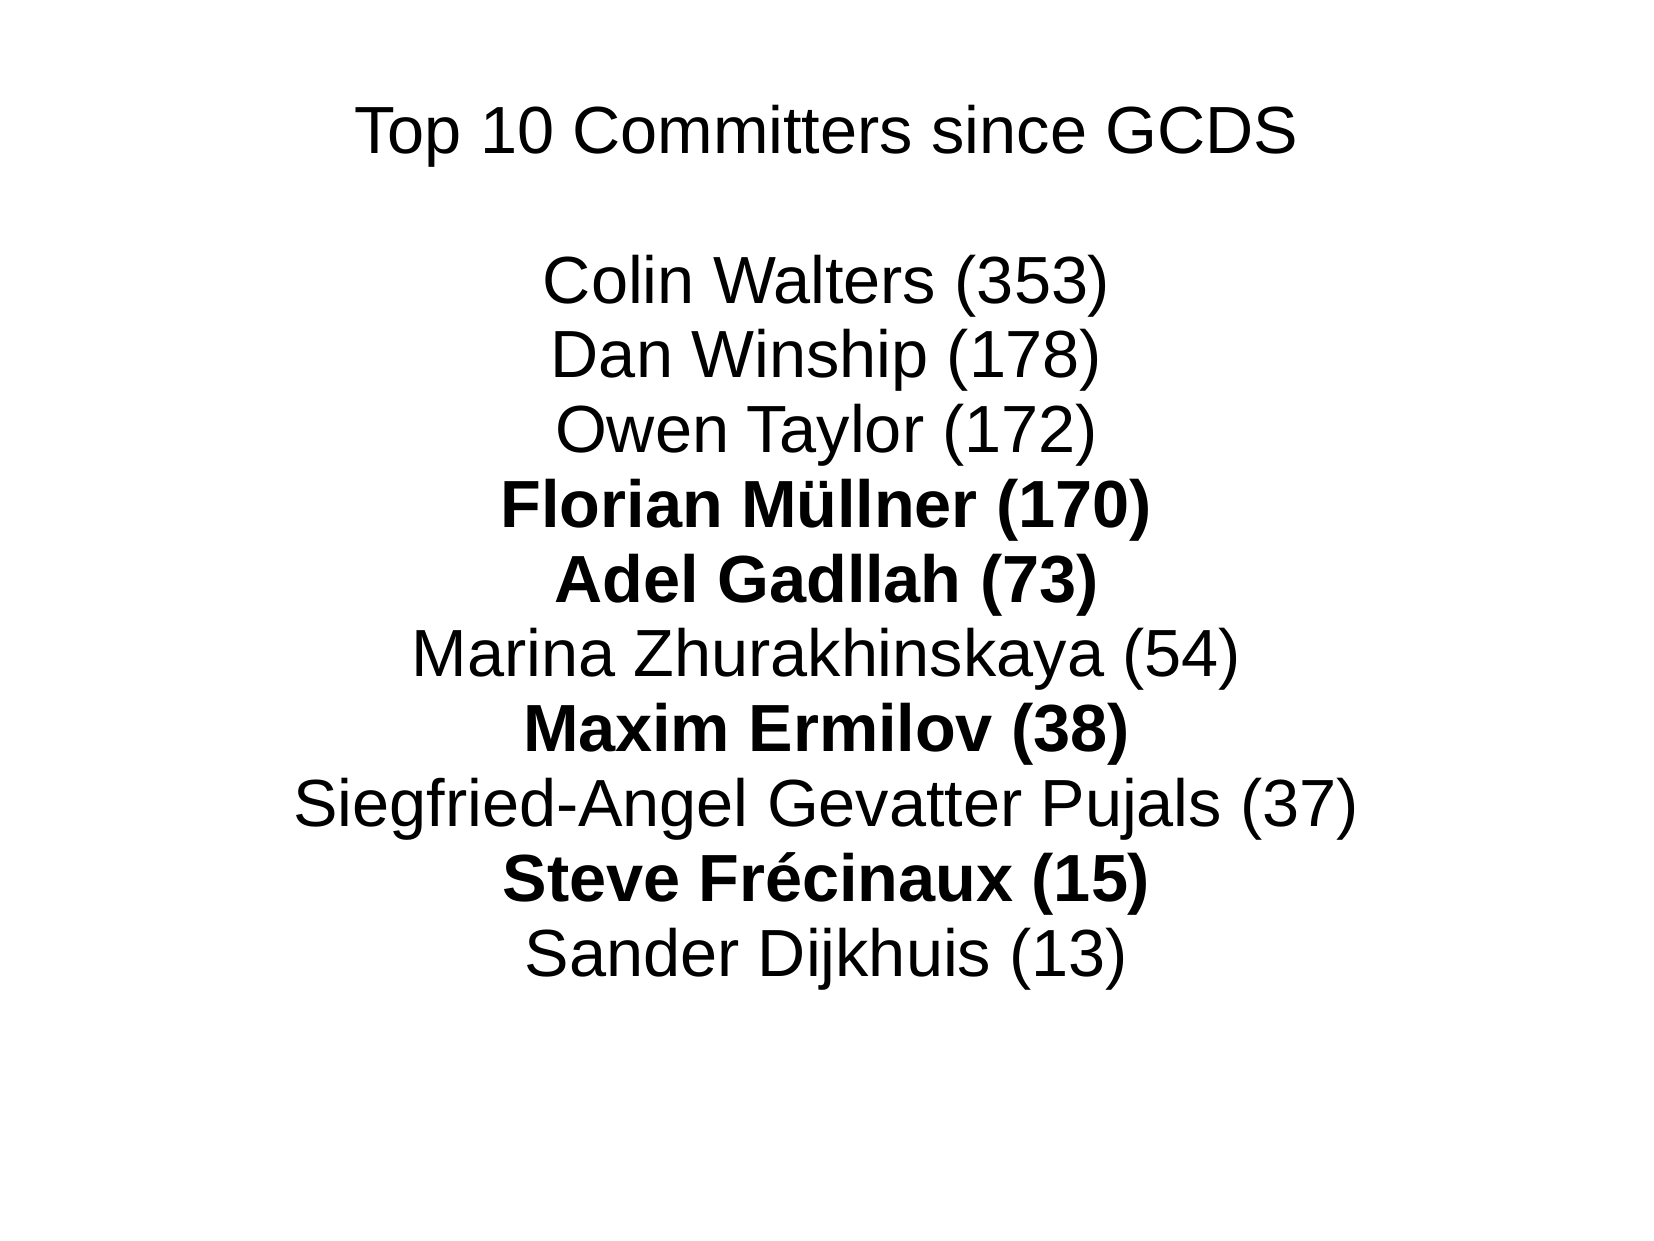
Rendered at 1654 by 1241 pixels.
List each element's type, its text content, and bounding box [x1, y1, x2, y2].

subtitle Top 10 Committers since GCDS Colin Walters (353) Dan Winship (178) Owen Taylor (172) Florian Müllner (170) Adel Gadllah (73) Marina Zhurakhinskaya (54) Maxim Ermilov (38) Siegfried-Angel Gevatter Pujals (37) Steve Frécinaux (15) Sander Dijkhuis (13) [82, 56, 1571, 1102]
